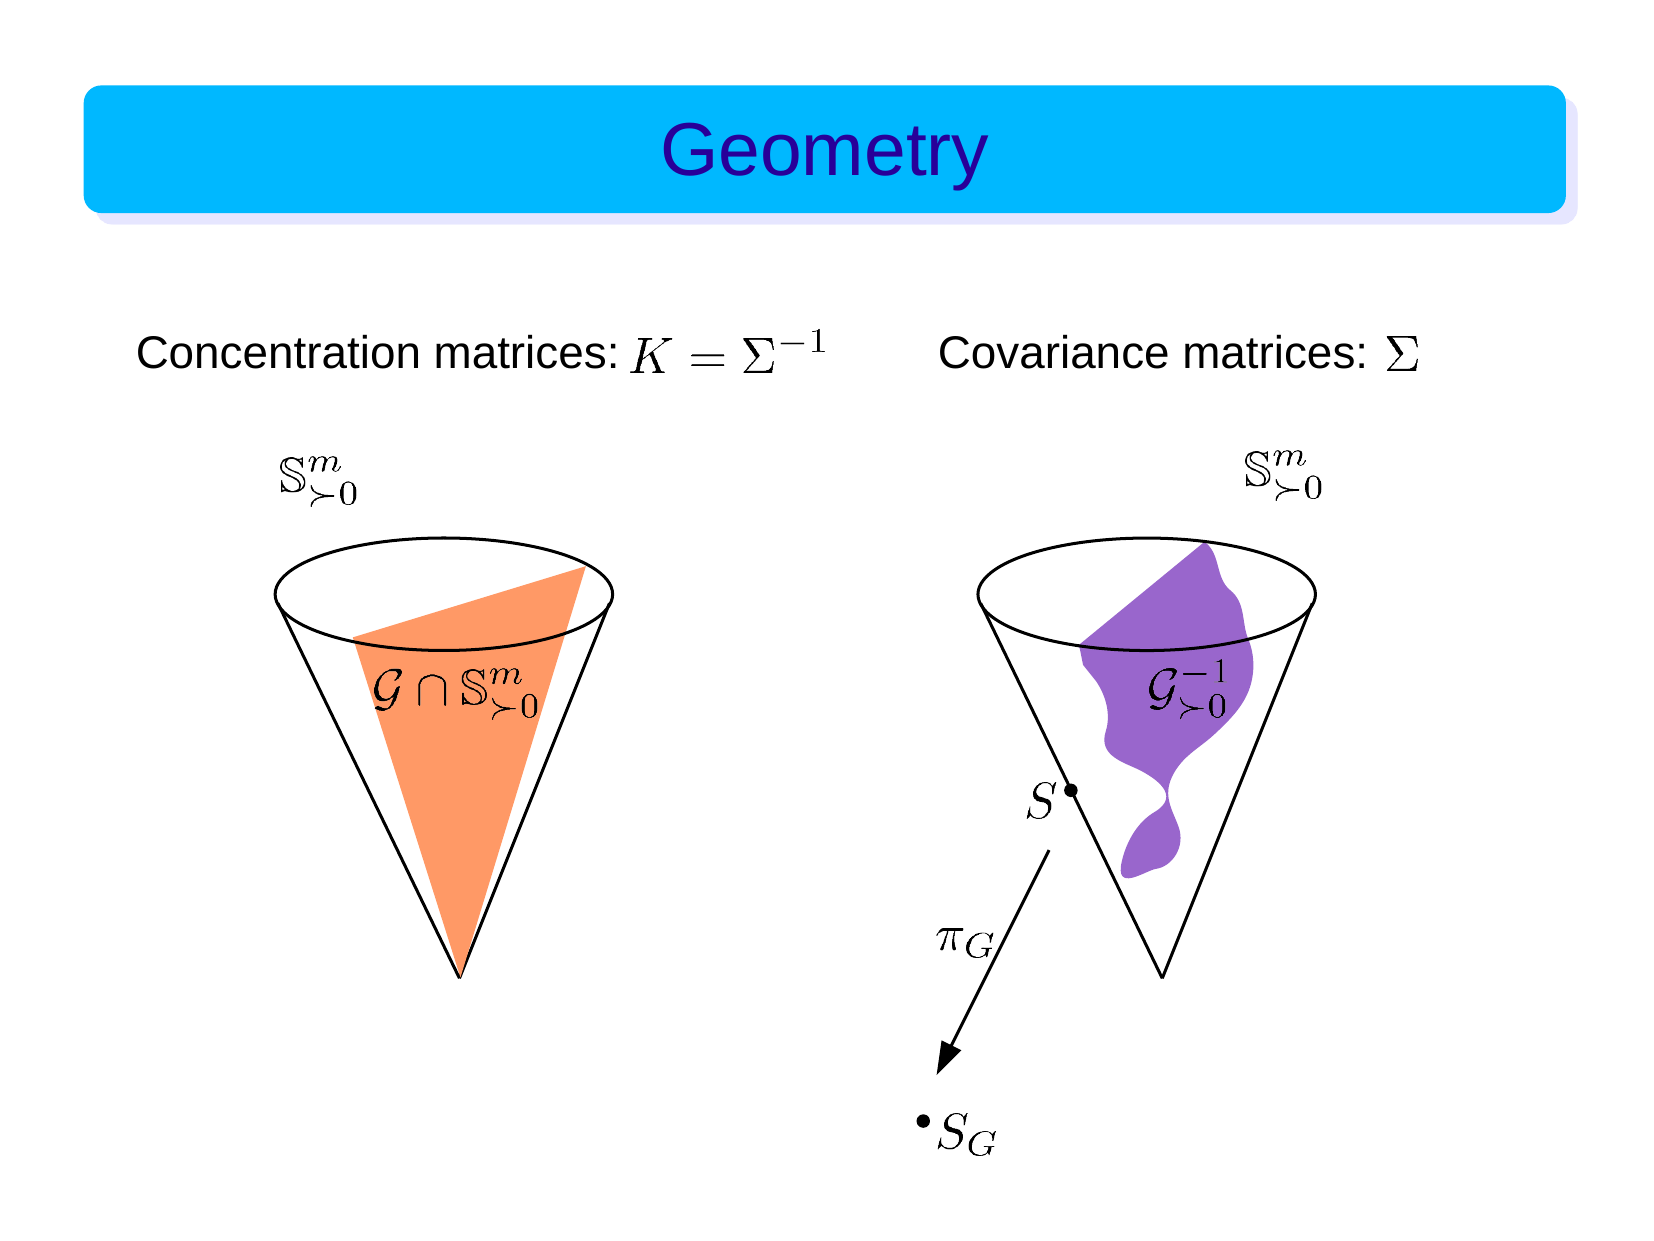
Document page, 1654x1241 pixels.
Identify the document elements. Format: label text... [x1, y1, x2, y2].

text_box [1079, 641, 1254, 879]
text_box [352, 566, 586, 648]
text_box [1070, 785, 1077, 796]
text_box [354, 636, 565, 704]
picture [931, 1110, 1007, 1160]
picture [1240, 443, 1326, 508]
list Concentration matrices: Covariance matrices: [65, 327, 1554, 1182]
text_box [381, 727, 537, 978]
picture [1020, 779, 1070, 825]
picture [624, 324, 835, 380]
text_box [918, 1115, 929, 1127]
picture [363, 661, 544, 727]
title Geometry [83, 85, 1566, 214]
picture [275, 449, 361, 514]
picture [1138, 655, 1233, 726]
text_box [1080, 543, 1248, 649]
picture [1380, 332, 1426, 378]
picture [931, 921, 1007, 962]
